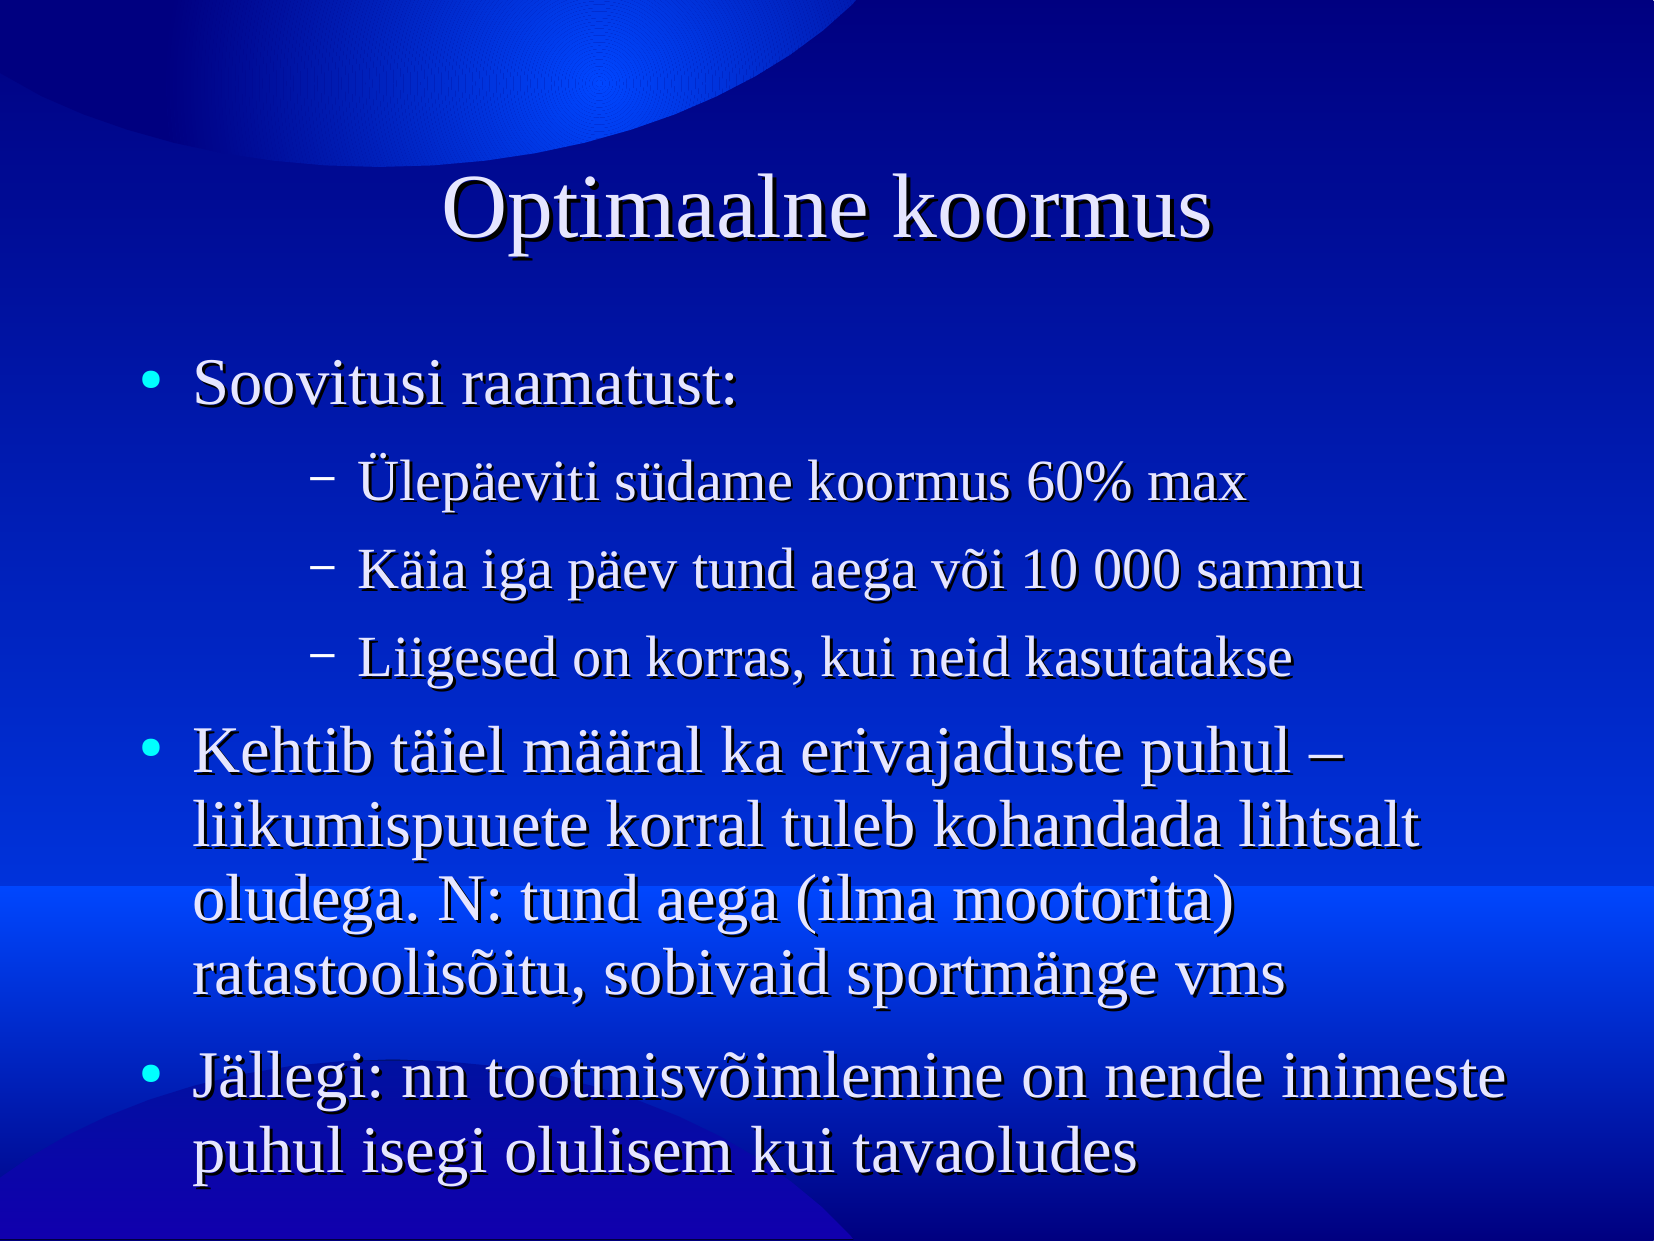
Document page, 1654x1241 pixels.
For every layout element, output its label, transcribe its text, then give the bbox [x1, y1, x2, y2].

list Soovitusi raamatust: Ülepäeviti südame koormus 60% max Käia iga päev tund aega või 10 000 sammu Liigesed on korras, kui neid kasutatakse Kehtib täiel määral ka erivajaduste puhul – liikumispuuete korral tuleb kohandada lihtsalt oludega. N: tund aega (ilma mootorita) ratastoolisõitu, sobivaid sportmänge vms Jällegi: nn tootmisvõimlemine on nende inimeste puhul isegi olulisem kui tavaoludes [121, 344, 1534, 1187]
title Optimaalne koormus [121, 102, 1534, 311]
